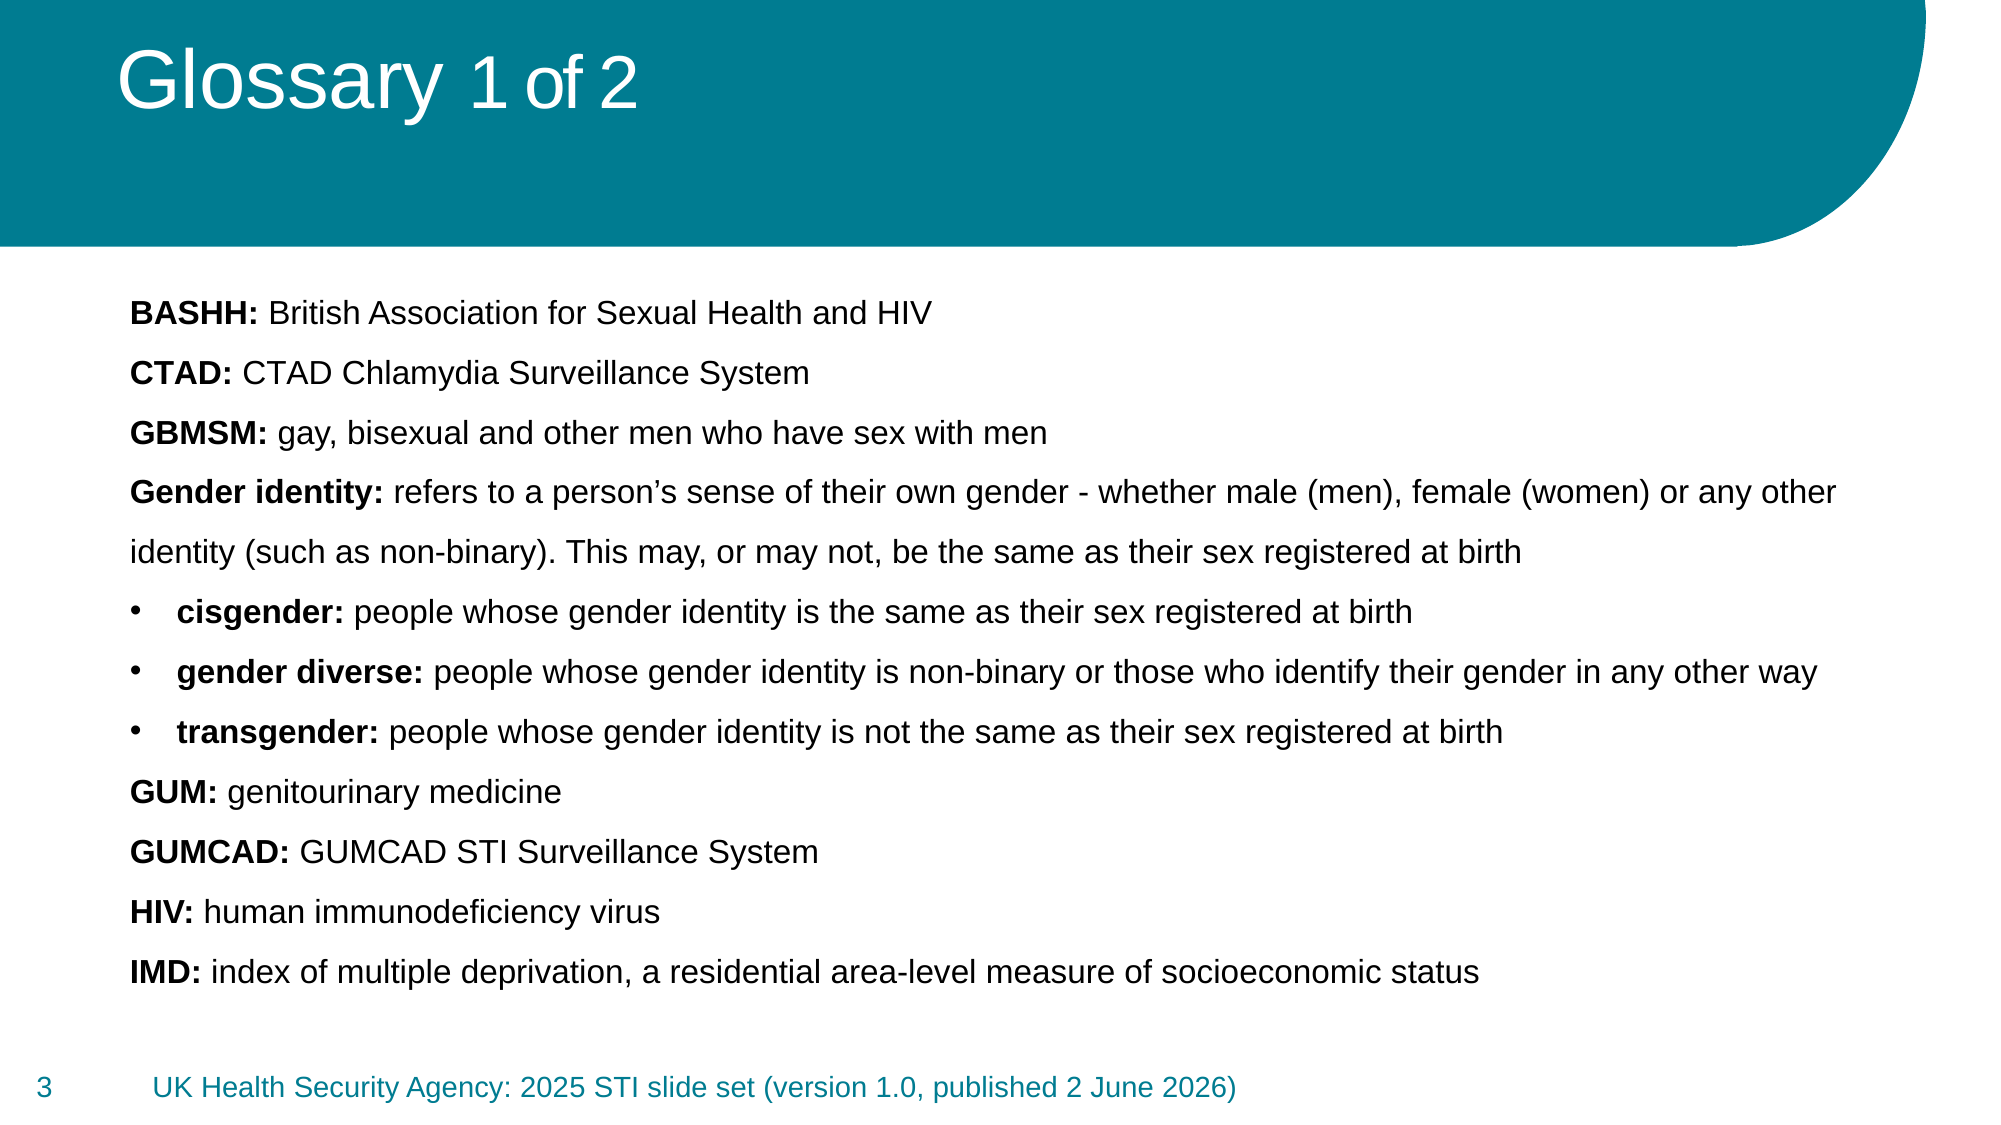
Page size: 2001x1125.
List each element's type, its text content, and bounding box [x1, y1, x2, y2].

text_box UK Health Security Agency: 2025 STI slide set (version 1.0, published 2 June 2026) [137, 1056, 1780, 1116]
title Glossary 1 of 2 [101, 29, 1747, 189]
text_box BASHH: British Association for Sexual Health and HIV CTAD: CTAD Chlamydia Surveillance System GBMSM: gay, bisexual and other men who have sex with men Gender identity: refers to a person’s sense of their own gender - whether male (men), female (women) or any other identity (such as non-binary). This may, or may not, be the same as their sex registered at birth cisgender: people whose gender identity is the same as their sex registered at birth gender diverse: people whose gender identity is non-binary or those who identify their gender in any other way transgender: people whose gender identity is not the same as their sex registered at birth GUM: genitourinary medicine GUMCAD: GUMCAD STI Surveillance System HIV: human immunodeficiency virus IMD: index of multiple deprivation, a residential area-level measure of socioeconomic status [114, 263, 1898, 1046]
text_box [21, 1056, 120, 1117]
